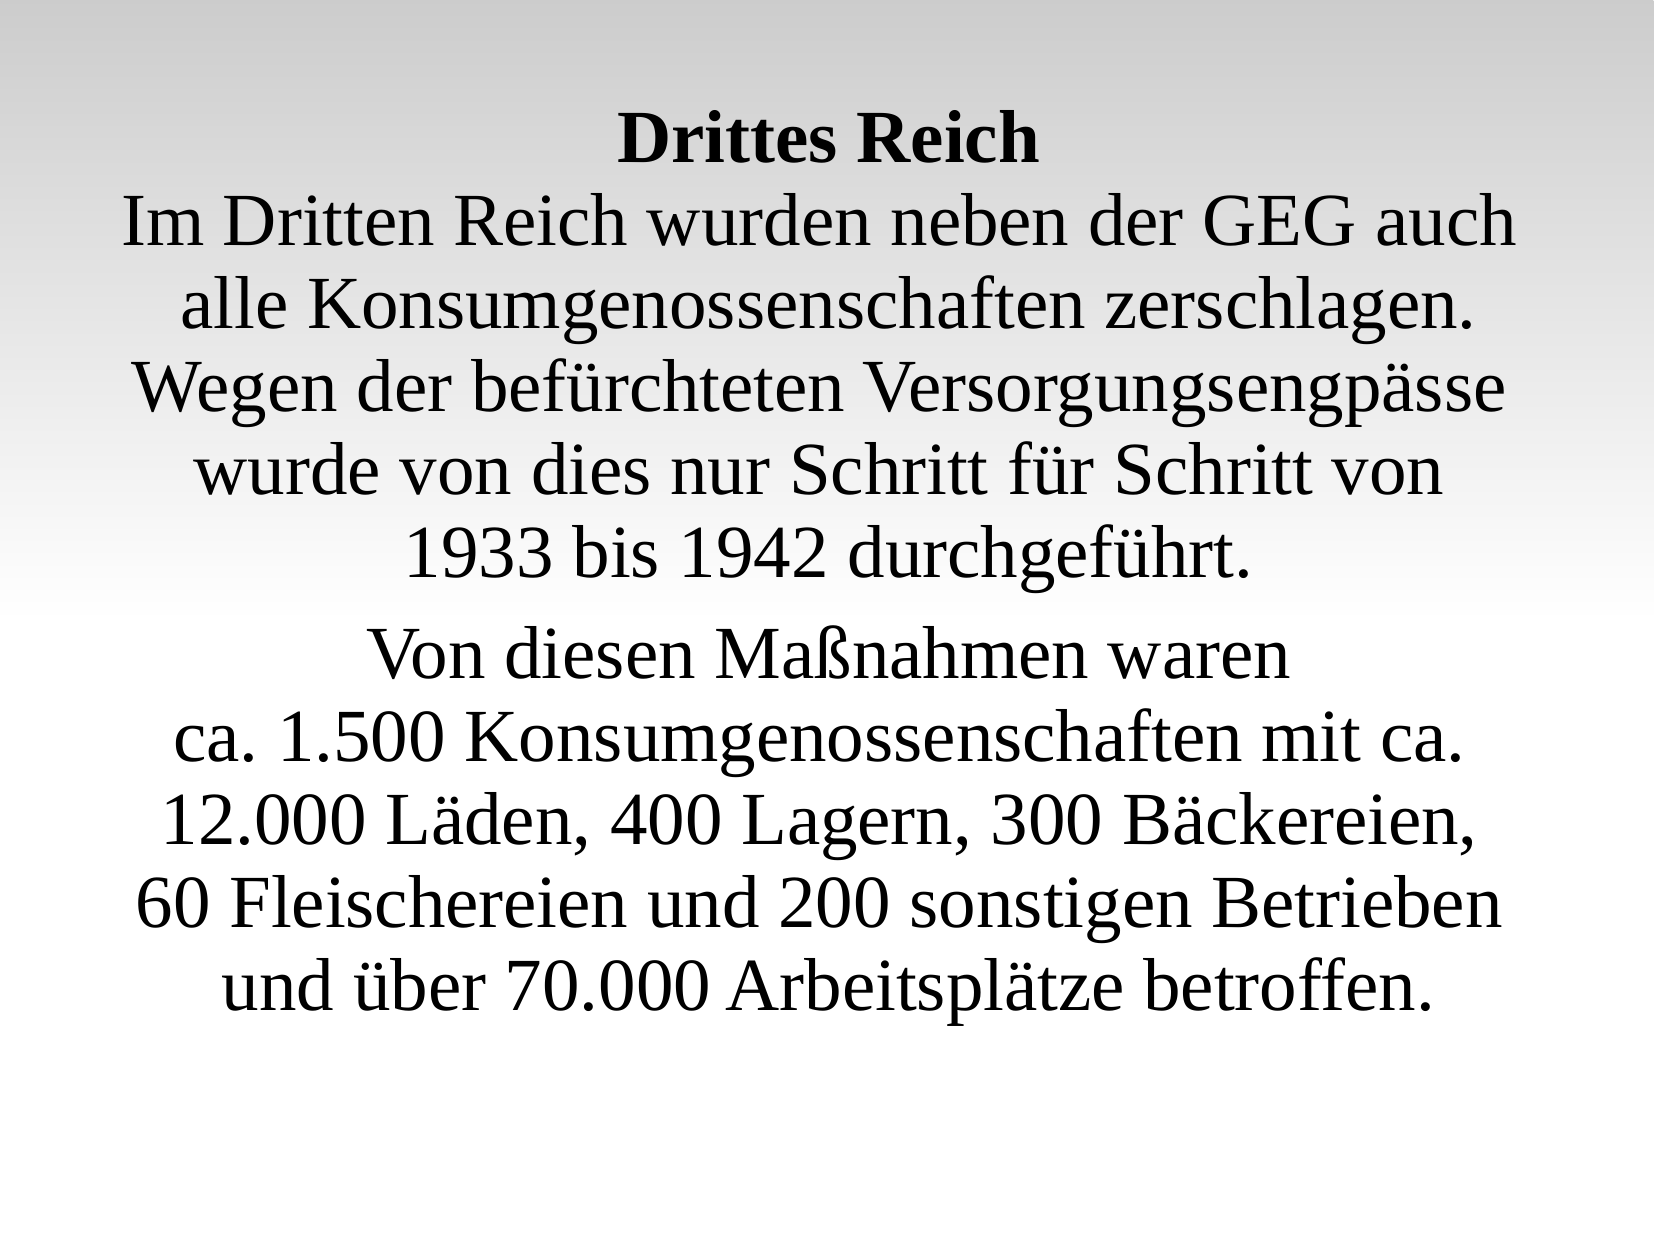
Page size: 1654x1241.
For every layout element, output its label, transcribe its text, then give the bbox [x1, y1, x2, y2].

text_box Drittes Reich Im Dritten Reich wurden neben der GEG auch alle Konsumgenossenschaften zerschlagen. Wegen der befürchteten Versorgungsengpässe wurde von dies nur Schritt für Schritt von 1933 bis 1942 durchgeführt. Von diesen Maßnahmen waren ca. 1.500 Konsumgenossenschaften mit ca. 12.000 Läden, 400 Lagern, 300 Bäckereien, 60 Fleischereien und 200 sonstigen Betrieben und über 70.000 Arbeitsplätze betroffen. [106, 88, 1552, 1034]
